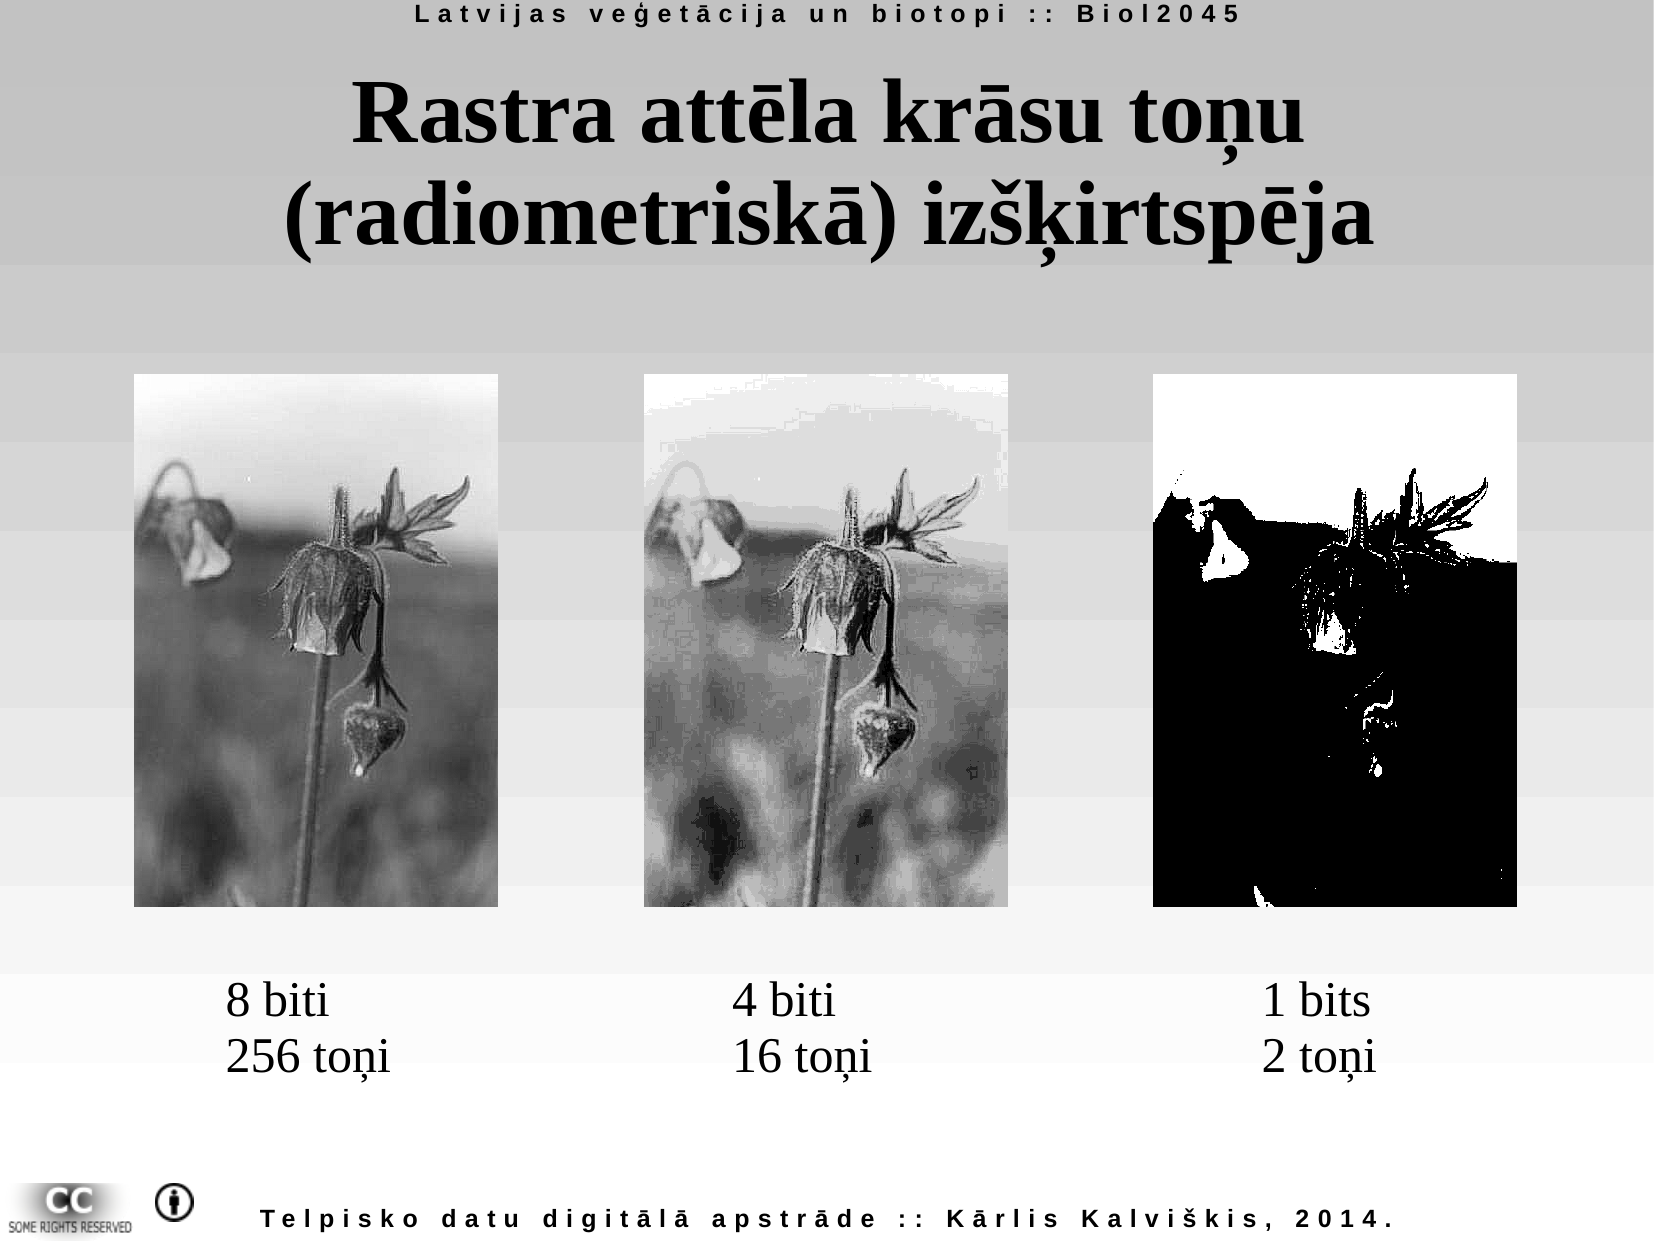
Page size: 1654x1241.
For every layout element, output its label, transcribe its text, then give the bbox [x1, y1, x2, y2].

text_box 4 biti 16 toņi [732, 972, 873, 1083]
text_box 1 bits 2 toņi [1261, 972, 1378, 1083]
title Rastra attēla krāsu toņu (radiometriskā) izšķirtspēja [34, 61, 1626, 296]
picture [0, 0, 1654, 1241]
text_box 8 biti 256 toņi [225, 972, 392, 1083]
